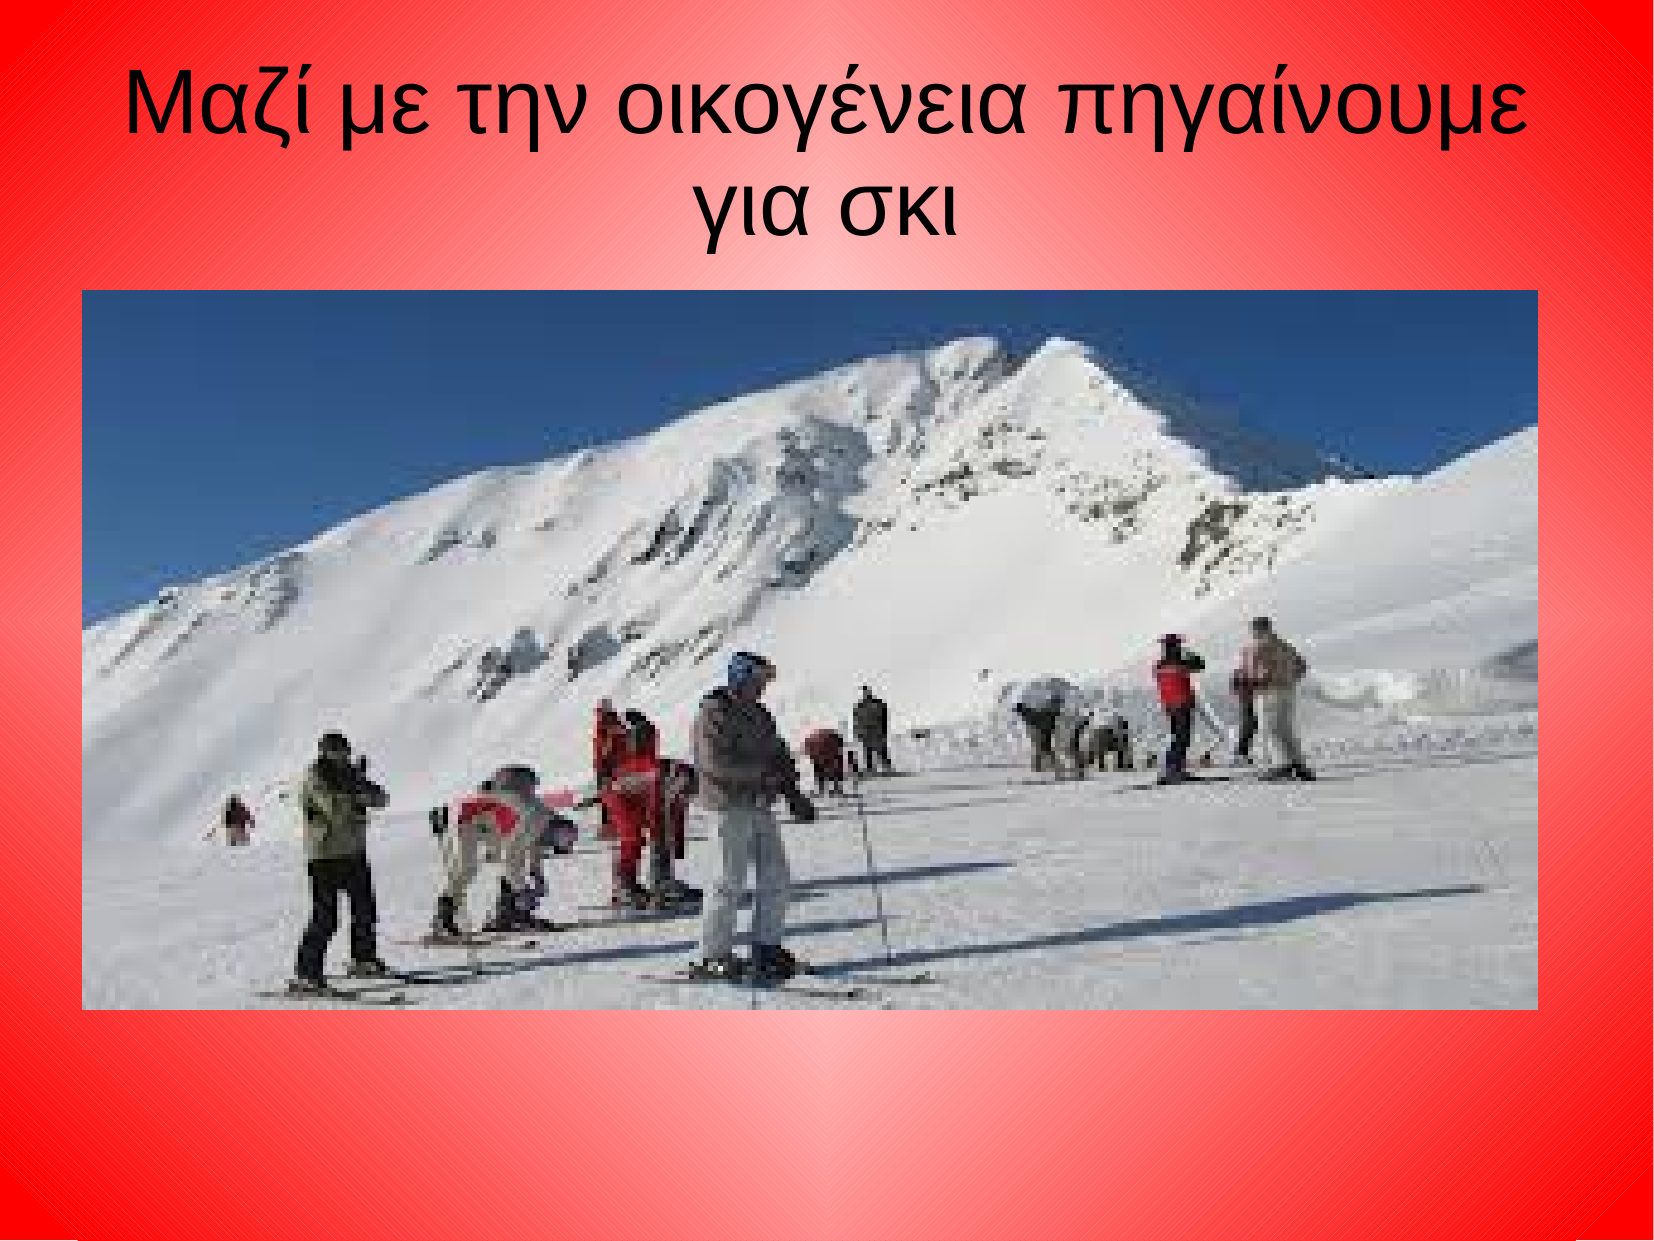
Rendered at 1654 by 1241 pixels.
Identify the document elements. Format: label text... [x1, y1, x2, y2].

title Μαζί με την οικογένεια πηγαίνουμε για σκι [82, 49, 1571, 257]
picture [82, 290, 1538, 1010]
